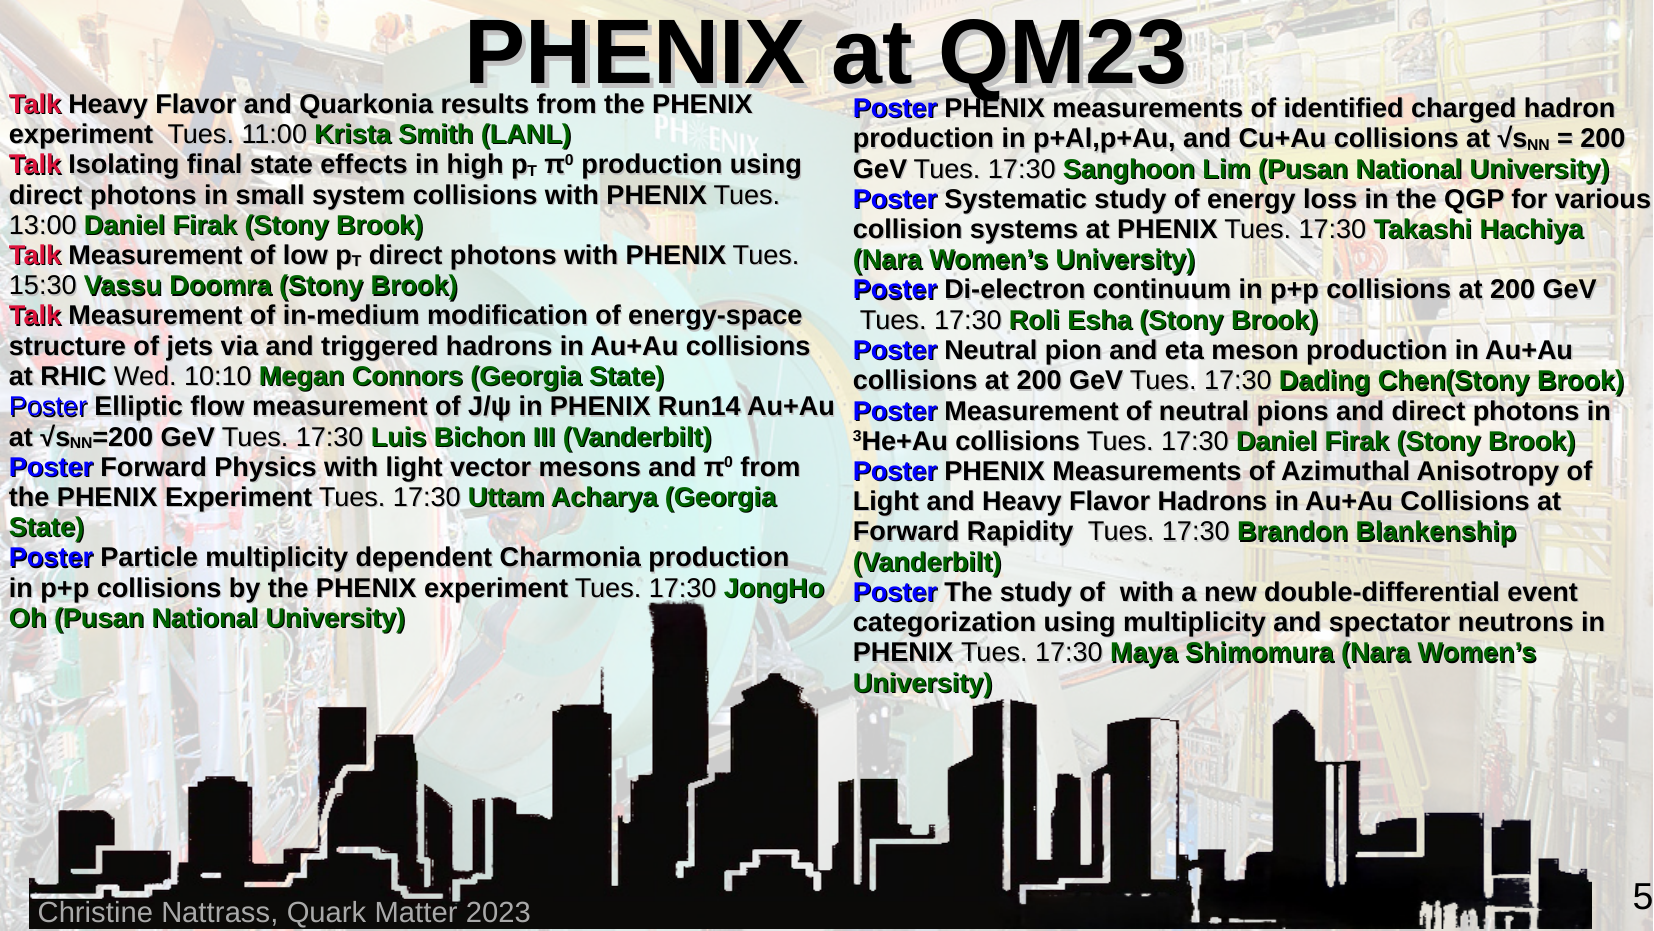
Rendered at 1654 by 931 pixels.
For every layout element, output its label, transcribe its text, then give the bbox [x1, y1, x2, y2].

picture [29, 641, 1592, 929]
text_box Poster PHENIX measurements of identified charged hadron production in p+Al,p+Au, and Cu+Au collisions at √sNN = 200 GeV Tues. 17:30 Sanghoon Lim (Pusan National University) Poster Systematic study of energy loss in the QGP for various collision systems at PHENIX Tues. 17:30 Takashi Hachiya (Nara Women’s University) Poster Di-electron continuum in p+p collisions at 200 GeV Tues. 17:30 Roli Esha (Stony Brook) Poster Neutral pion and eta meson production in Au+Au collisions at 200 GeV Tues. 17:30 Dading Chen(Stony Brook) Poster Measurement of neutral pions and direct photons in 3He+Au collisions Tues. 17:30 Daniel Firak (Stony Brook) Poster PHENIX Measurements of Azimuthal Anisotropy of Light and Heavy Flavor Hadrons in Au+Au Collisions at Forward Rapidity Tues. 17:30 Brandon Blankenship (Vanderbilt) Poster The study of with a new double-differential event categorization using multiplicity and spectator neutrons in PHENIX Tues. 17:30 Maya Shimomura (Nara Women’s University) [838, 85, 1654, 766]
title PHENIX at QM23 [82, 0, 1571, 85]
text_box Talk Heavy Flavor and Quarkonia results from the PHENIX experiment Tues. 11:00 Krista Smith (LANL) Talk Isolating final state effects in high pT π0 production using direct photons in small system collisions with PHENIX Tues. 13:00 Daniel Firak (Stony Brook) Talk Measurement of low pT direct photons with PHENIX Tues. 15:30 Vassu Doomra (Stony Brook) Talk Measurement of in-medium modification of energy-space structure of jets via and triggered hadrons in Au+Au collisions at RHIC Wed. 10:10 Megan Connors (Georgia State) Poster Elliptic flow measurement of J/ψ in PHENIX Run14 Au+Au at √sNN=200 GeV Tues. 17:30 Luis Bichon III (Vanderbilt) Poster Forward Physics with light vector mesons and π0 from the PHENIX Experiment Tues. 17:30 Uttam Acharya (Georgia State) Poster Particle multiplicity dependent Charmonia production in p+p collisions by the PHENIX experiment Tues. 17:30 JongHo Oh (Pusan National University) [0, 81, 859, 641]
